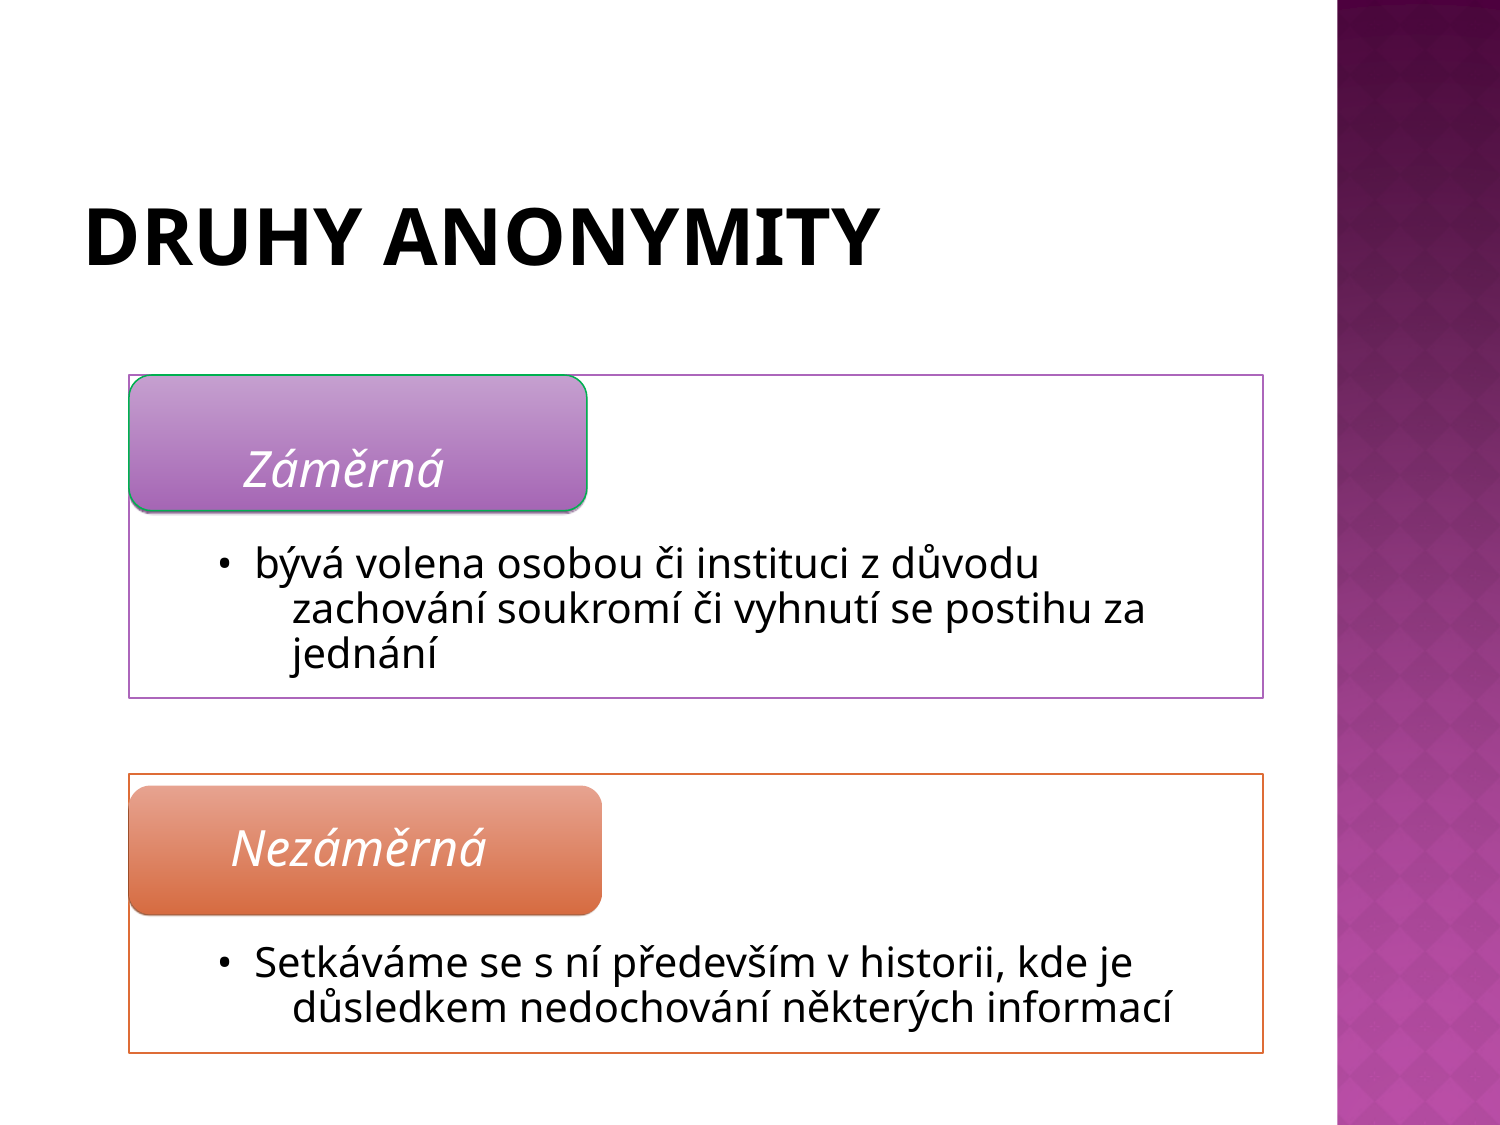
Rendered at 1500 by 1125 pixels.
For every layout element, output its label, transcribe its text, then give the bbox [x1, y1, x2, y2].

title Druhy anonymity [75, 105, 1263, 282]
text_box bývá volena osobou či instituci z důvodu zachování soukromí či vyhnutí se postihu za jednání [128, 374, 1263, 698]
text_box Záměrná [128, 375, 587, 511]
text_box Setkáváme se s ní především v historii, kde je důsledkem nedochování některých informací [128, 774, 1263, 1053]
text_box Nezáměrná [128, 785, 603, 915]
